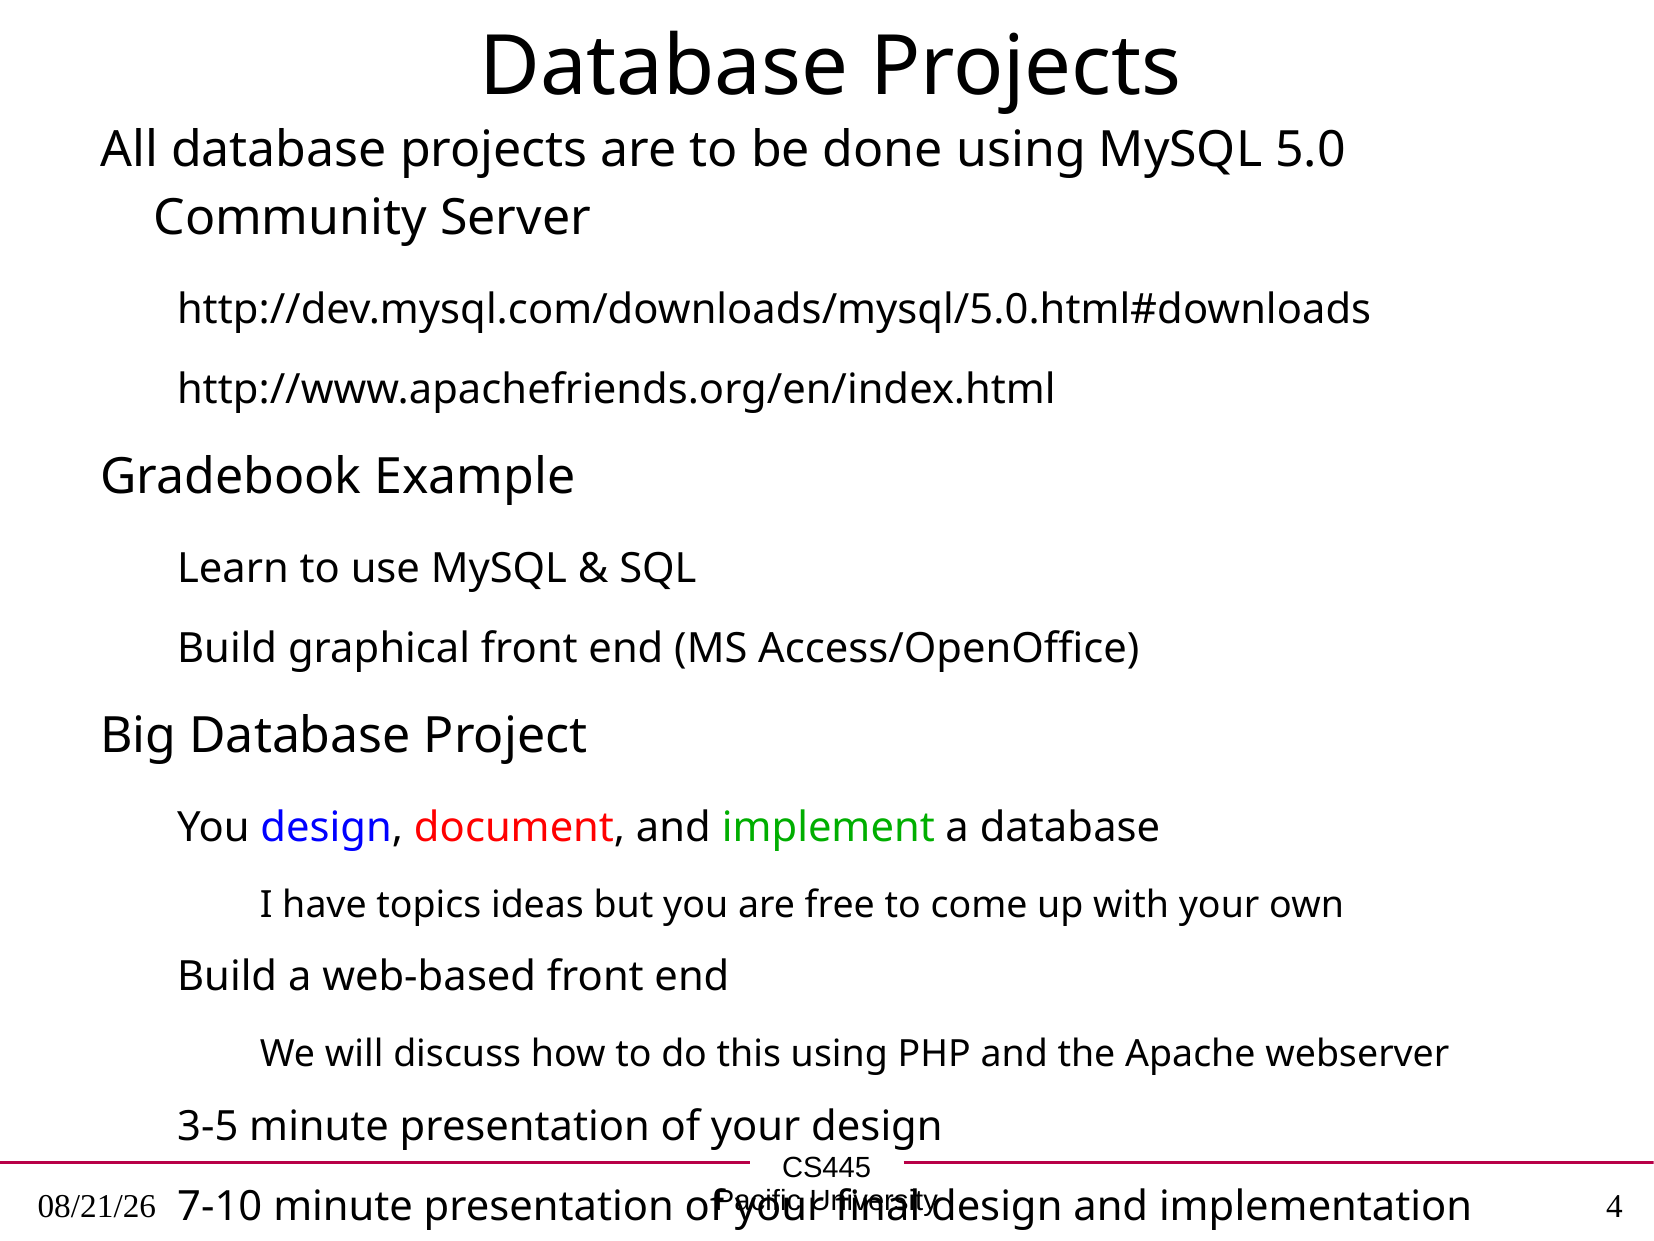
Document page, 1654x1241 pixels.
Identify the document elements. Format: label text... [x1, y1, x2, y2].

title Database Projects [86, 11, 1576, 113]
list All database projects are to be done using MySQL 5.0 Community Server http://dev.mysql.com/downloads/mysql/5.0.html#downloads http://www.apachefriends.org/en/index.html Gradebook Example Learn to use MySQL & SQL Build graphical front end (MS Access/OpenOffice) Big Database Project You design, document, and implement a database I have topics ideas but you are free to come up with your own Build a web-based front end We will discuss how to do this using PHP and the Apache webserver 3-5 minute presentation of your design 7-10 minute presentation of your final design and implementation [82, 112, 1571, 1127]
